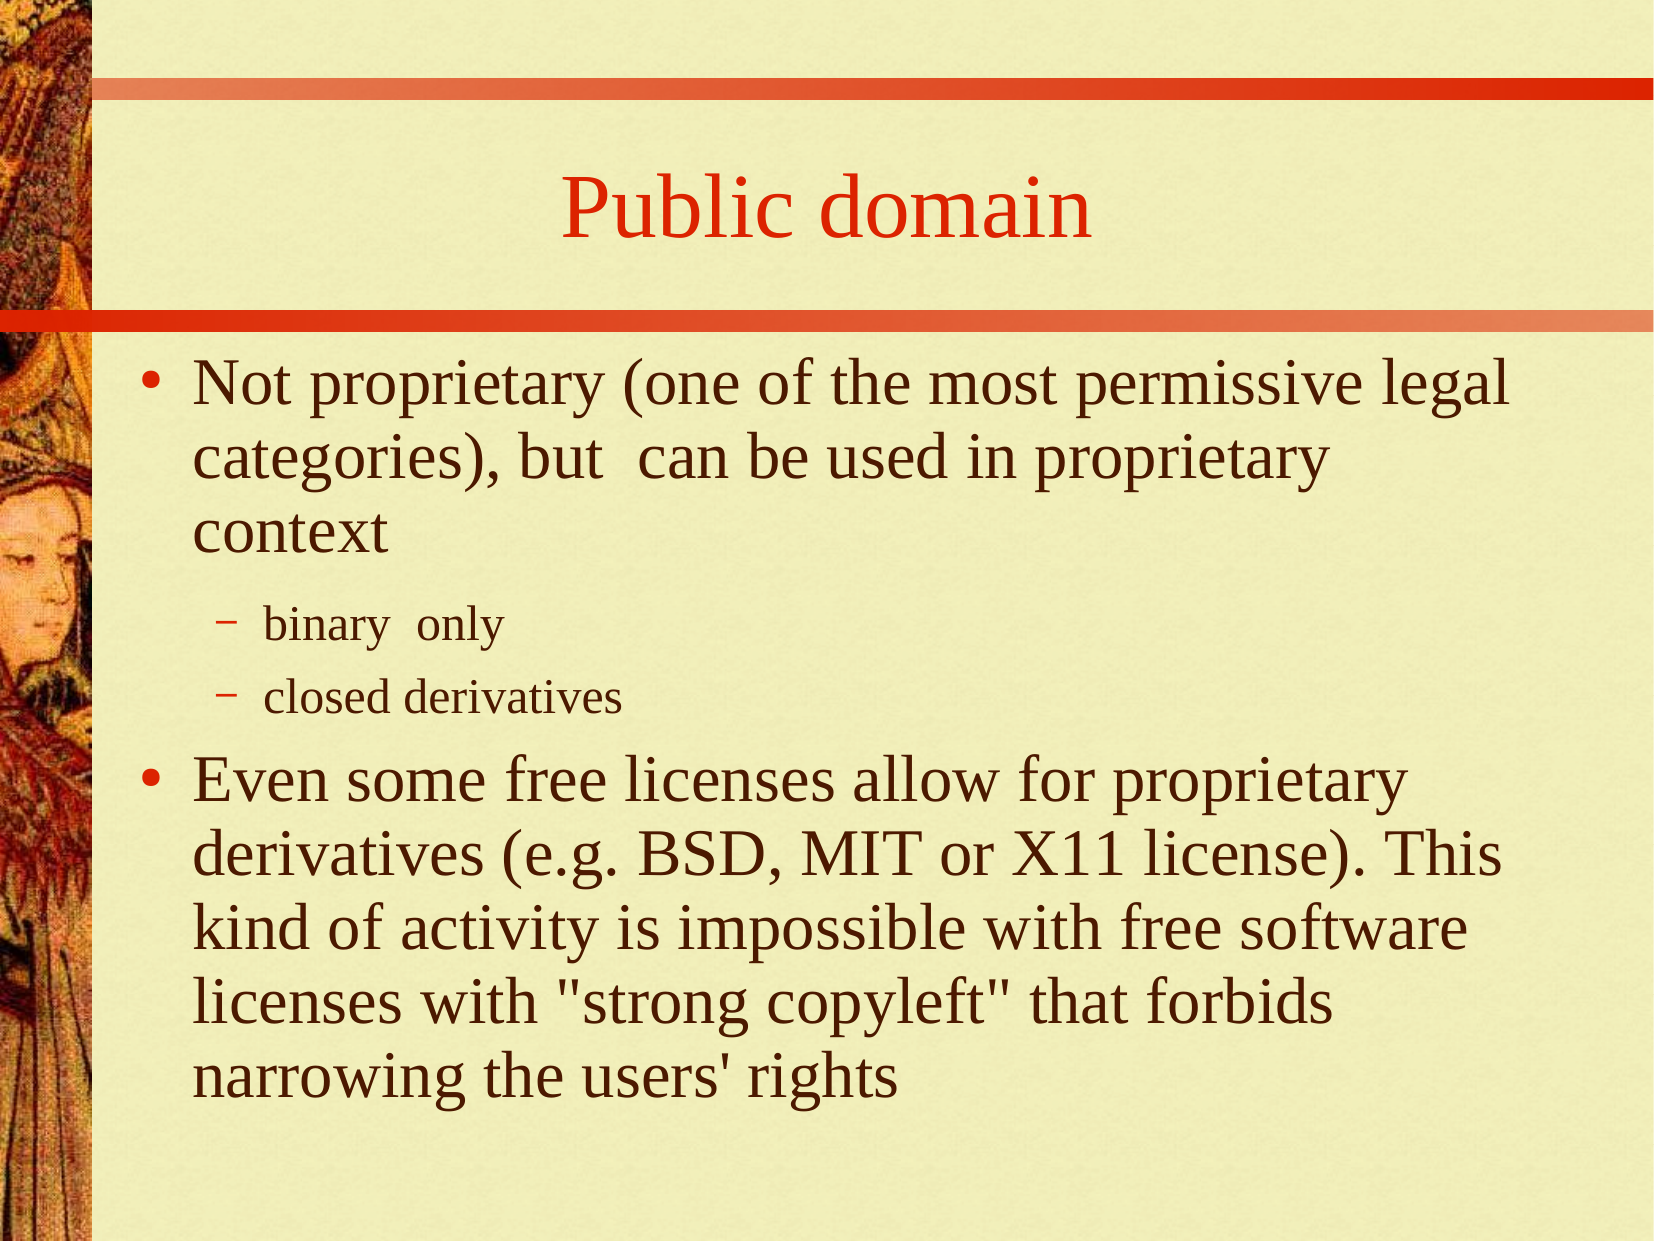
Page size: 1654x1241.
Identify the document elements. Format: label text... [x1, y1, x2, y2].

title Public domain [121, 102, 1534, 311]
picture [0, 0, 1654, 310]
picture [0, 332, 1654, 1241]
list Not proprietary (one of the most permissive legal categories), but can be used in proprietary context binary only closed derivatives Even some free licenses allow for proprietary derivatives (e.g. BSD, MIT or X11 license). This kind of activity is impossible with free software licenses with "strong copyleft" that forbids narrowing the users' rights [121, 344, 1534, 1127]
